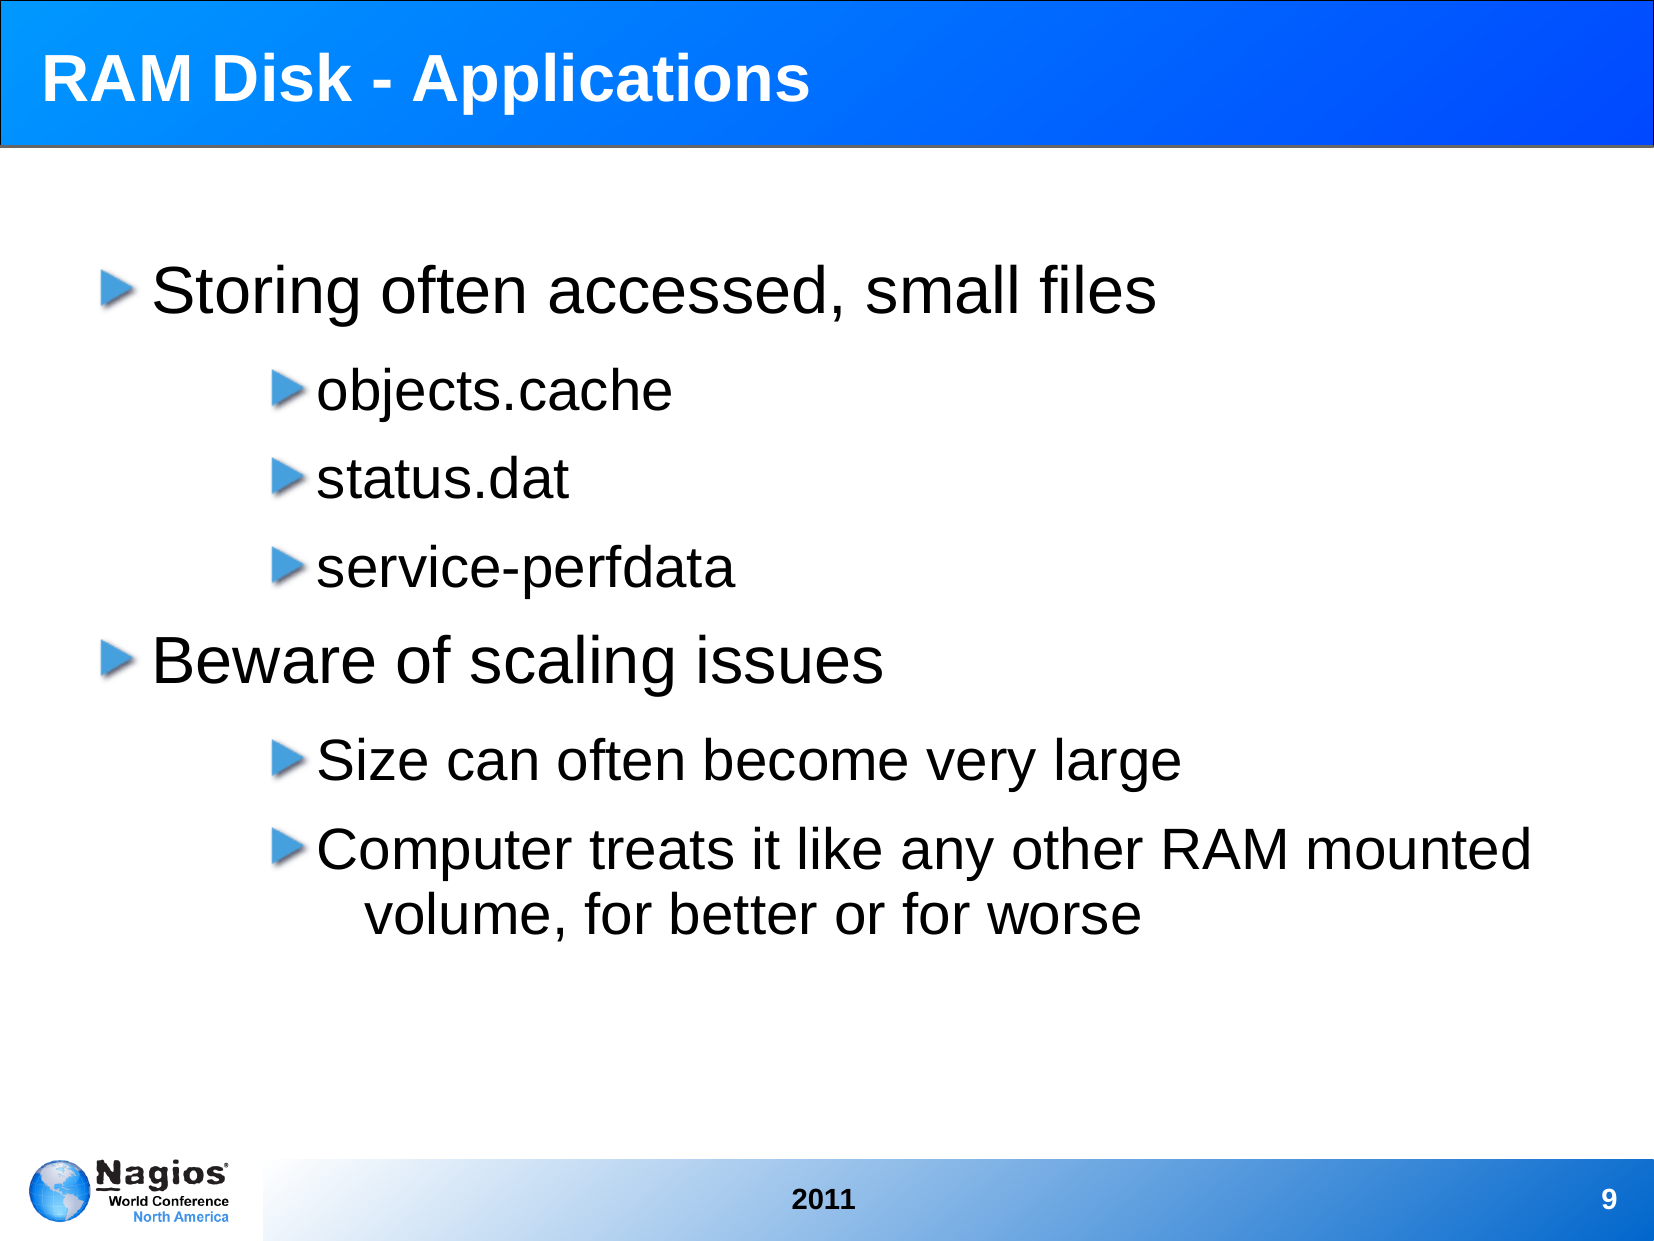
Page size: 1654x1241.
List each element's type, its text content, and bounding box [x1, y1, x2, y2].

title RAM Disk - Applications [41, 29, 1248, 127]
picture [29, 1159, 229, 1235]
list Storing often accessed, small files objects.cache status.dat service-perfdata Beware of scaling issues Size can often become very large Computer treats it like any other RAM mounted volume, for better or for worse [80, 253, 1569, 1072]
